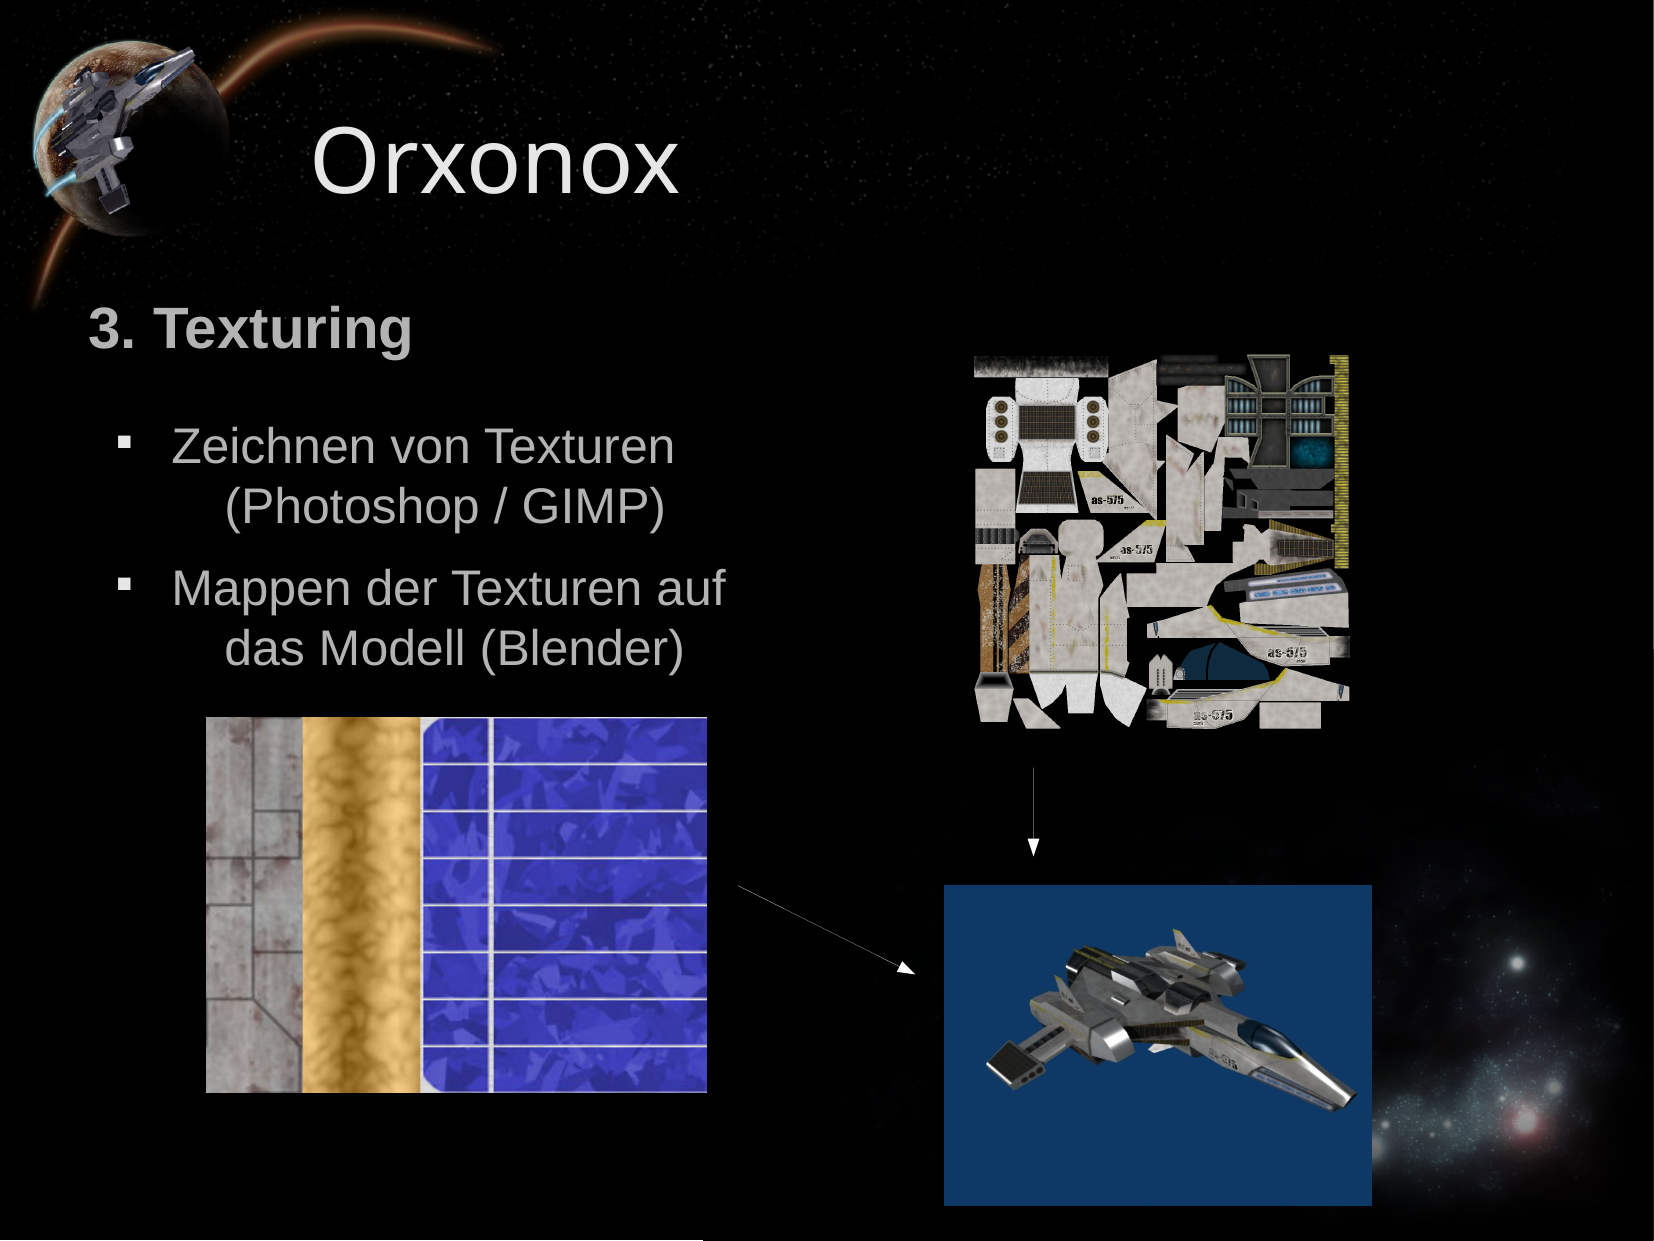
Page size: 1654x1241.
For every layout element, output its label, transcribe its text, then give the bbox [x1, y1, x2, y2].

list Zeichnen von Texturen (Photoshop / GIMP) Mappen der Texturen auf das Modell (Blender) [82, 413, 809, 1218]
title 3. Texturing [88, 289, 1577, 361]
picture [0, 0, 1607, 443]
picture [703, 354, 1654, 1241]
picture [206, 717, 707, 1093]
